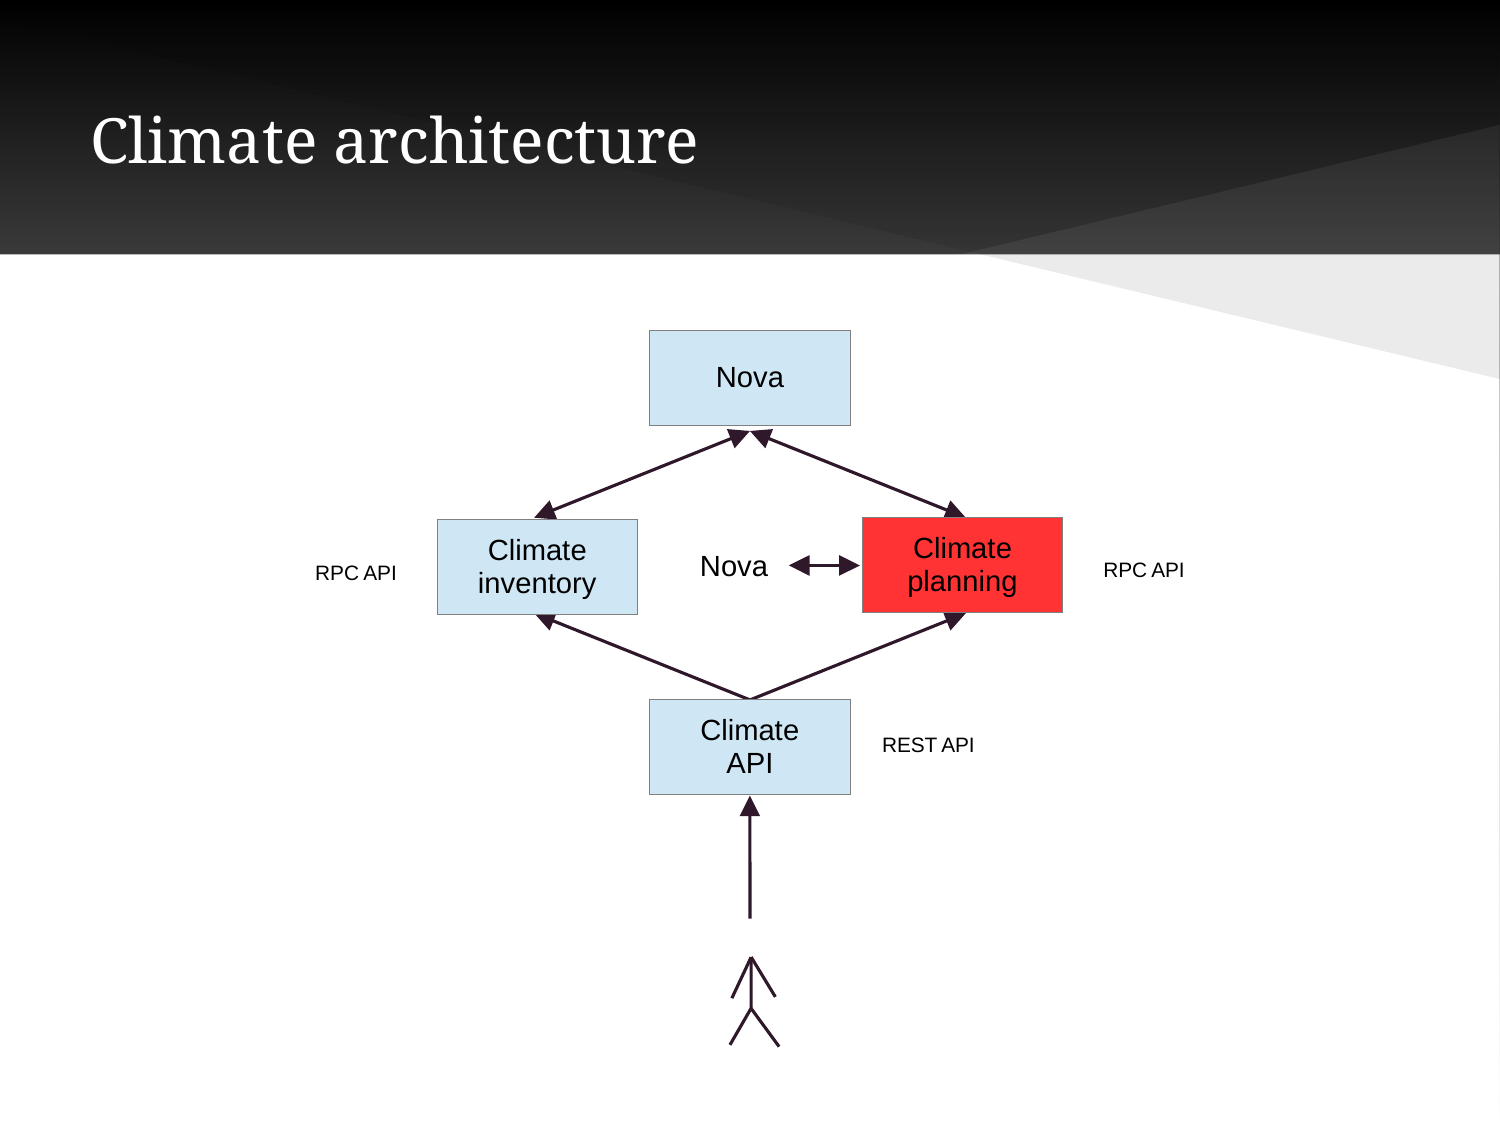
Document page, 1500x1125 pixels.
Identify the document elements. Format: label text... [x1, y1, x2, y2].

text_box REST API [857, 716, 999, 758]
text_box Nova [649, 330, 851, 426]
text_box Climate API [649, 699, 851, 795]
text_box RPC API [1073, 541, 1215, 583]
text_box Nova [685, 542, 784, 590]
text_box RPC API [285, 544, 427, 586]
text_box Climate inventory [437, 519, 638, 615]
text_box Climate planning [862, 517, 1063, 613]
title Climate architecture [75, 45, 1425, 233]
